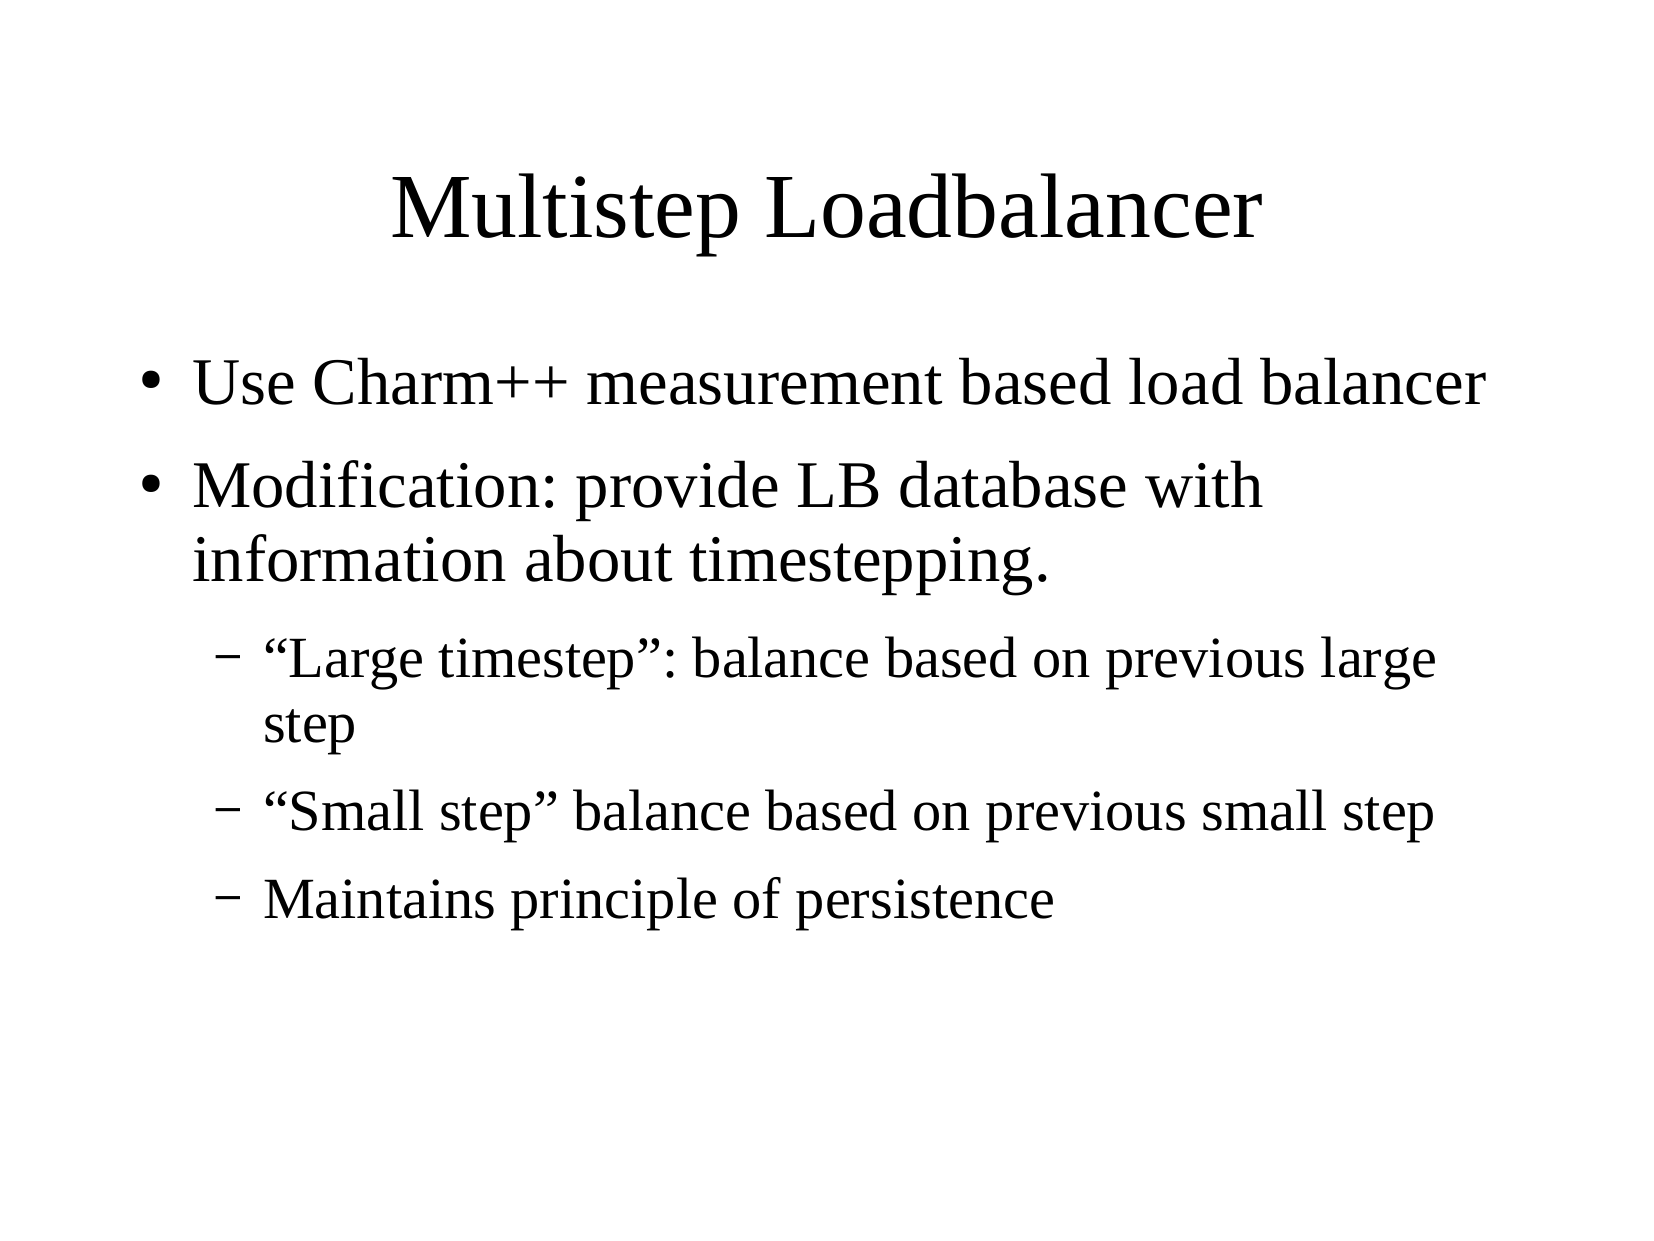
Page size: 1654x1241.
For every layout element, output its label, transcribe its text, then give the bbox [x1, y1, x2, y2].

list Use Charm++ measurement based load balancer Modification: provide LB database with information about timestepping. “Large timestep”: balance based on previous large step “Small step” balance based on previous small step Maintains principle of persistence [121, 344, 1534, 1112]
title Multistep Loadbalancer [121, 110, 1534, 303]
